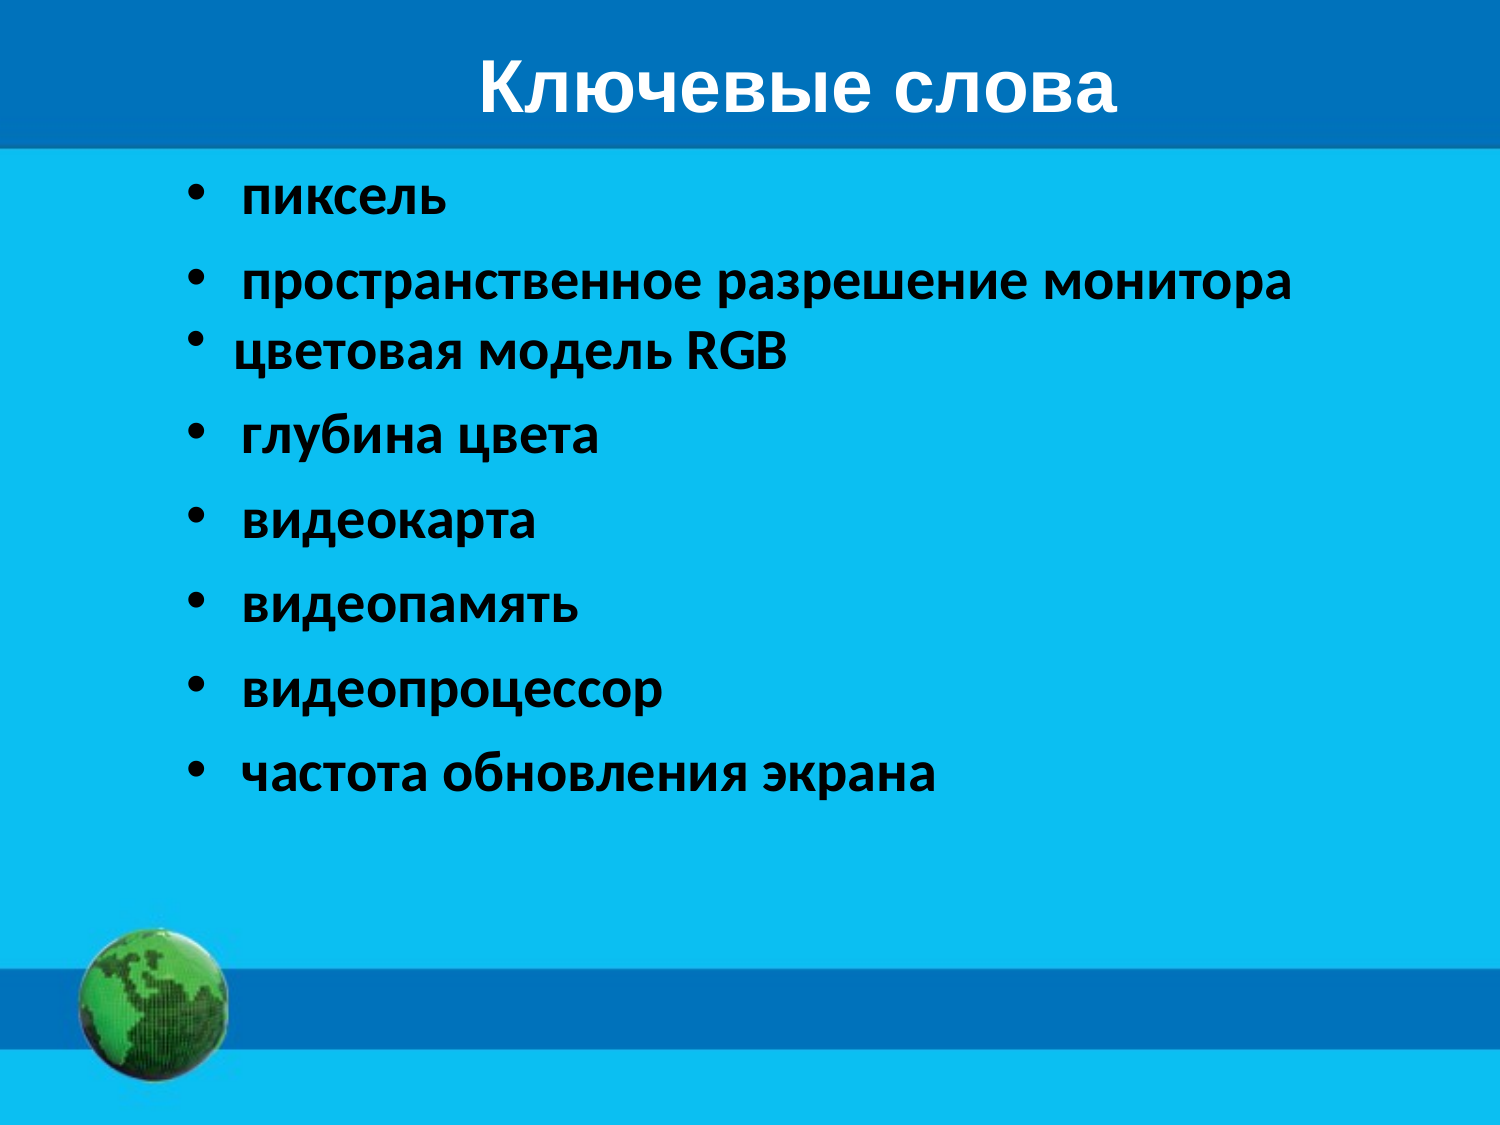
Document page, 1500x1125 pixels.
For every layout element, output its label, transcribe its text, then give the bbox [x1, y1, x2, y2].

text_box пиксель пространственное разрешение монитора цветовая модель RGB глубина цвета видеокарта видеопамять видеопроцессор частота обновления экрана [171, 148, 1426, 982]
picture [0, 924, 1500, 1084]
picture [0, 0, 1500, 146]
text_box Ключевые слова [171, 30, 1426, 135]
